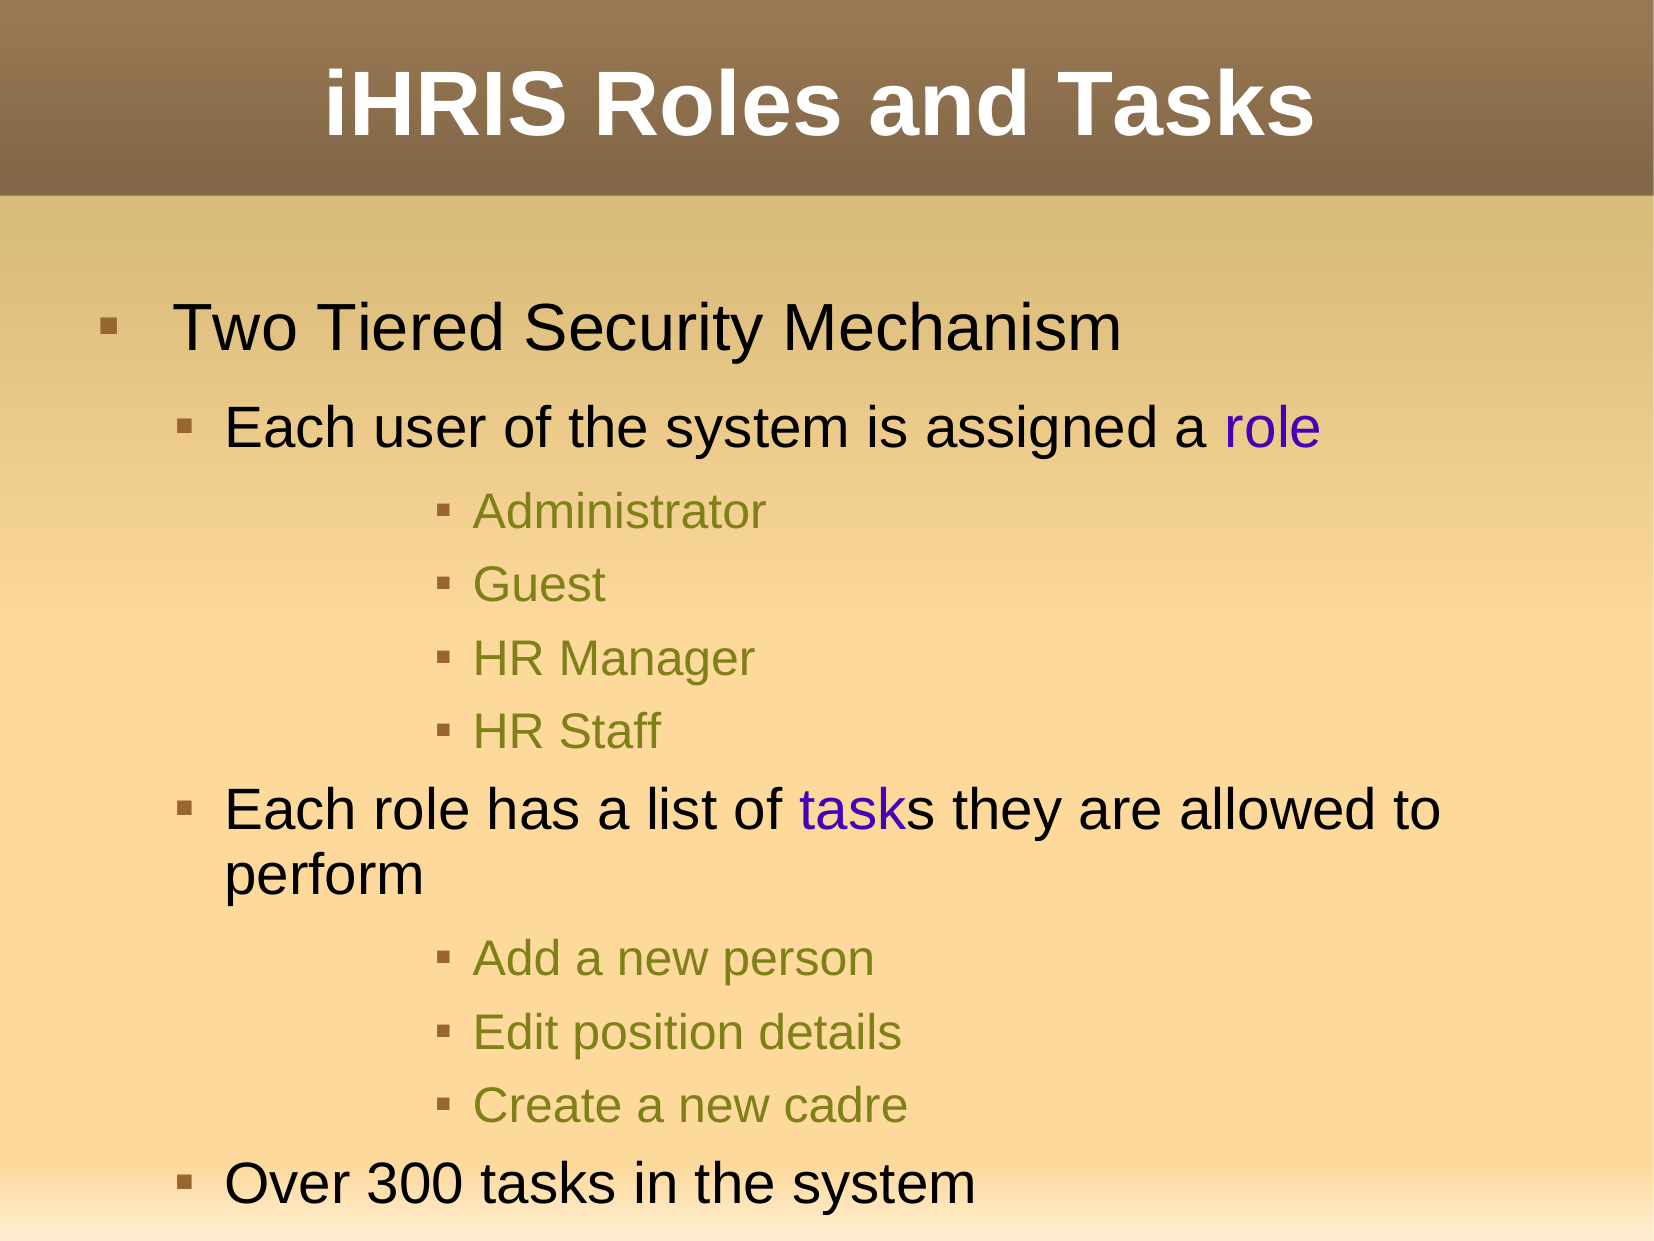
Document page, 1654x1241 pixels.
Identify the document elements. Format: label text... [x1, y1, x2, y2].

title iHRIS Roles and Tasks [76, 7, 1565, 200]
list Two Tiered Security Mechanism Each user of the system is assigned a role Administrator Guest HR Manager HR Staff Each role has a list of tasks they are allowed to perform Add a new person Edit position details Create a new cadre Over 300 tasks in the system [82, 290, 1571, 1217]
picture [0, 0, 1654, 1241]
